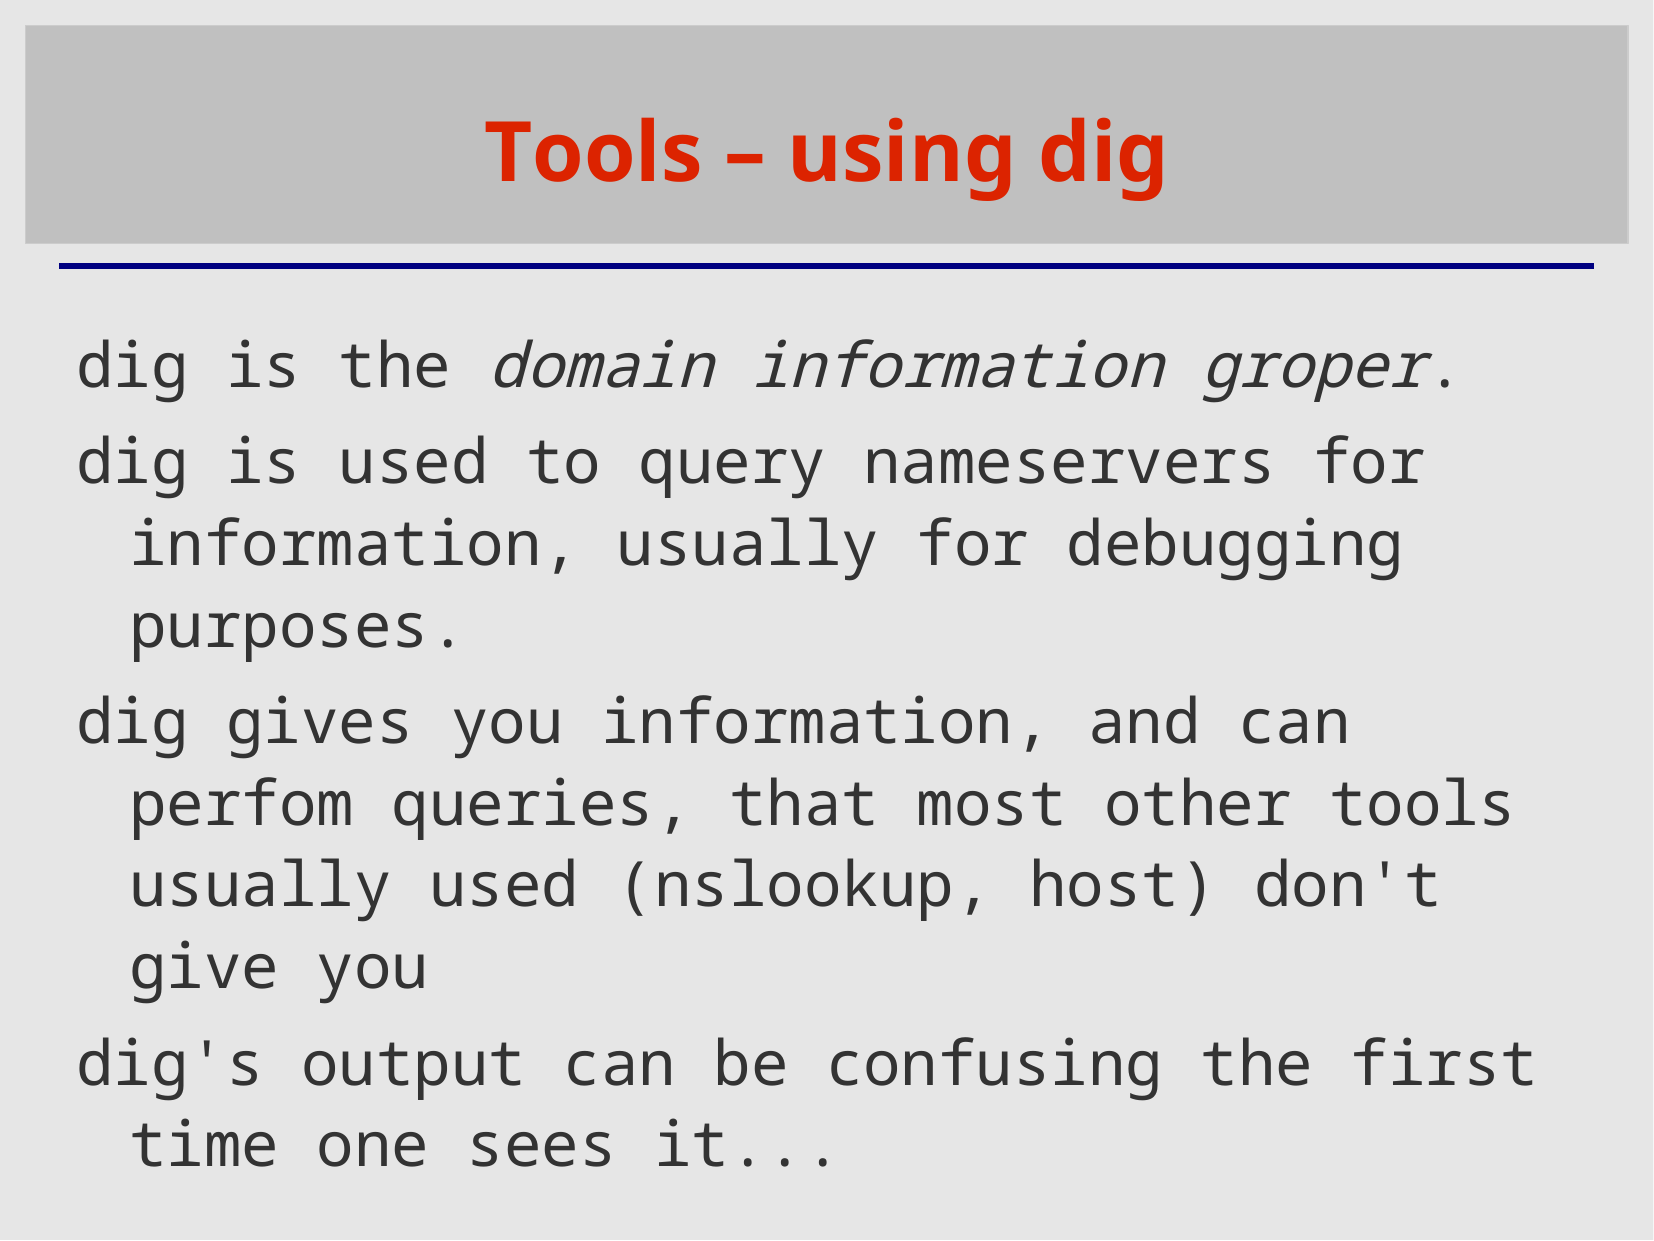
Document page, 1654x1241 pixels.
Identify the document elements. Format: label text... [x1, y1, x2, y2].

title Tools – using dig [121, 53, 1534, 246]
list dig is the domain information groper. dig is used to query nameservers for information, usually for debugging purposes. dig gives you information, and can perfom queries, that most other tools usually used (nslookup, host) don't give you dig's output can be confusing the first time one sees it... [59, 322, 1594, 1117]
